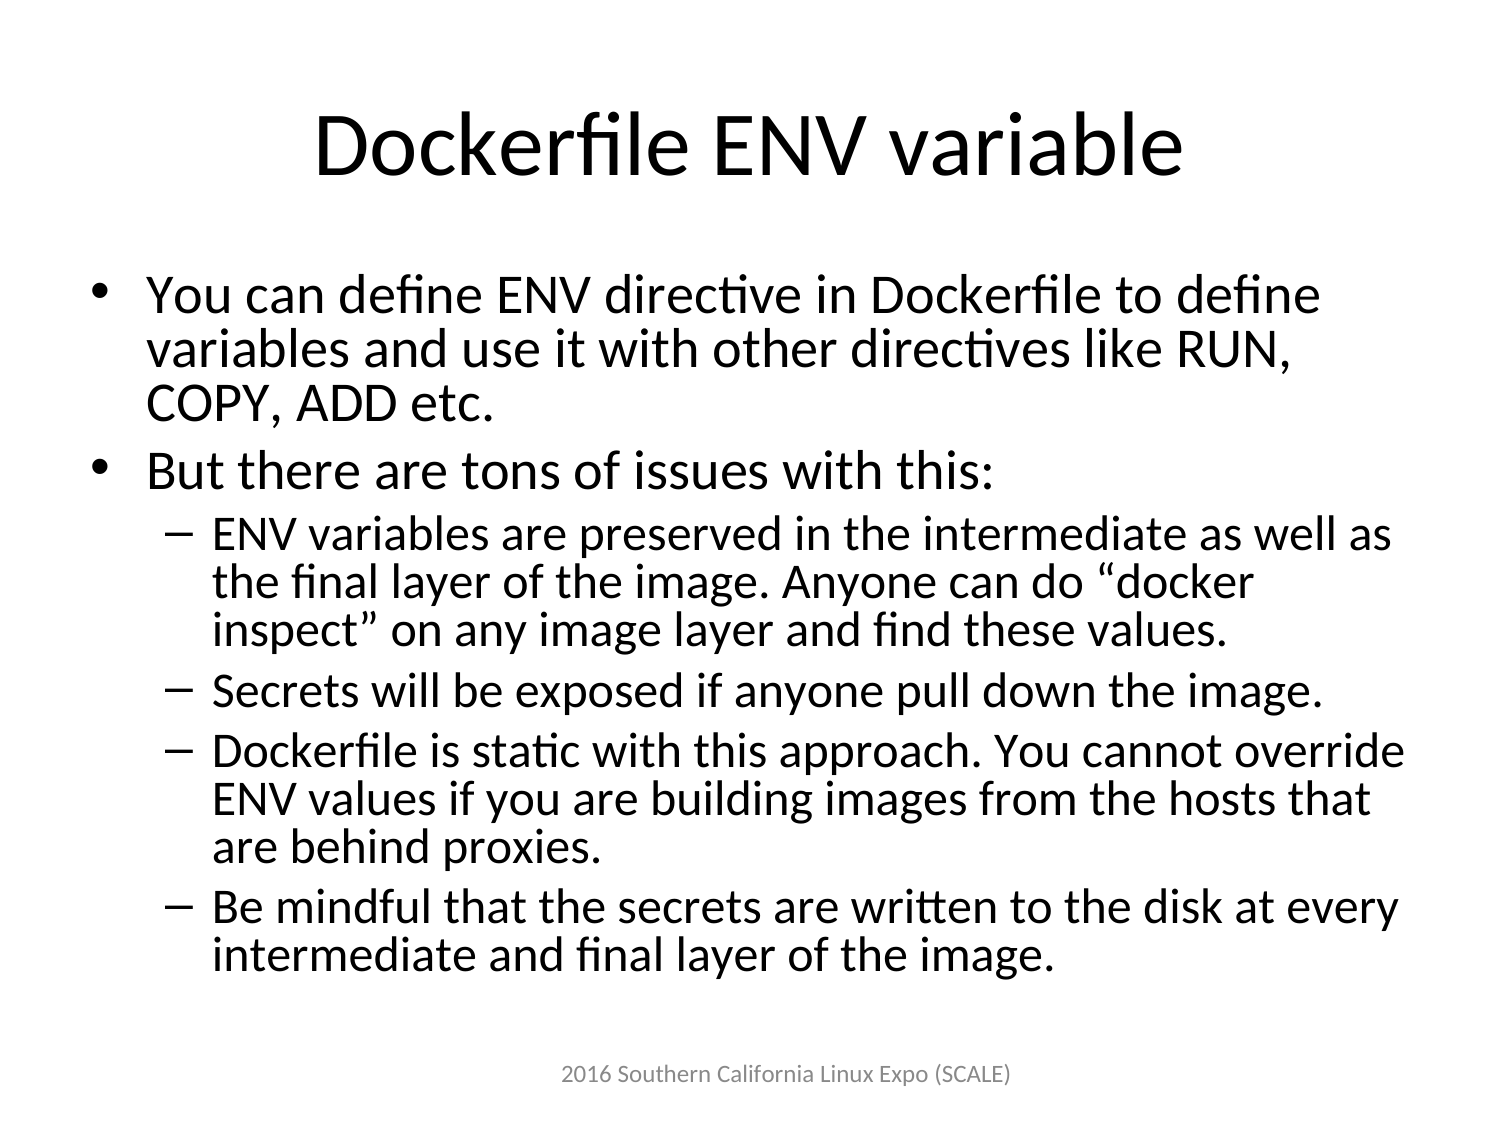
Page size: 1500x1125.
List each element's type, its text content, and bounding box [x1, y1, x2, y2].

title Dockerfile ENV variable [75, 45, 1426, 233]
text_box 2016 Southern California Linux Expo (SCALE) [512, 1042, 1067, 1103]
list You can define ENV directive in Dockerfile to define variables and use it with other directives like RUN, COPY, ADD etc. But there are tons of issues with this: ENV variables are preserved in the intermediate as well as the final layer of the image. Anyone can do “docker inspect” on any image layer and find these values. Secrets will be exposed if anyone pull down the image. Dockerfile is static with this approach. You cannot override ENV values if you are building images from the hosts that are behind proxies. Be mindful that the secrets are written to the disk at every intermediate and final layer of the image. [75, 262, 1426, 1005]
